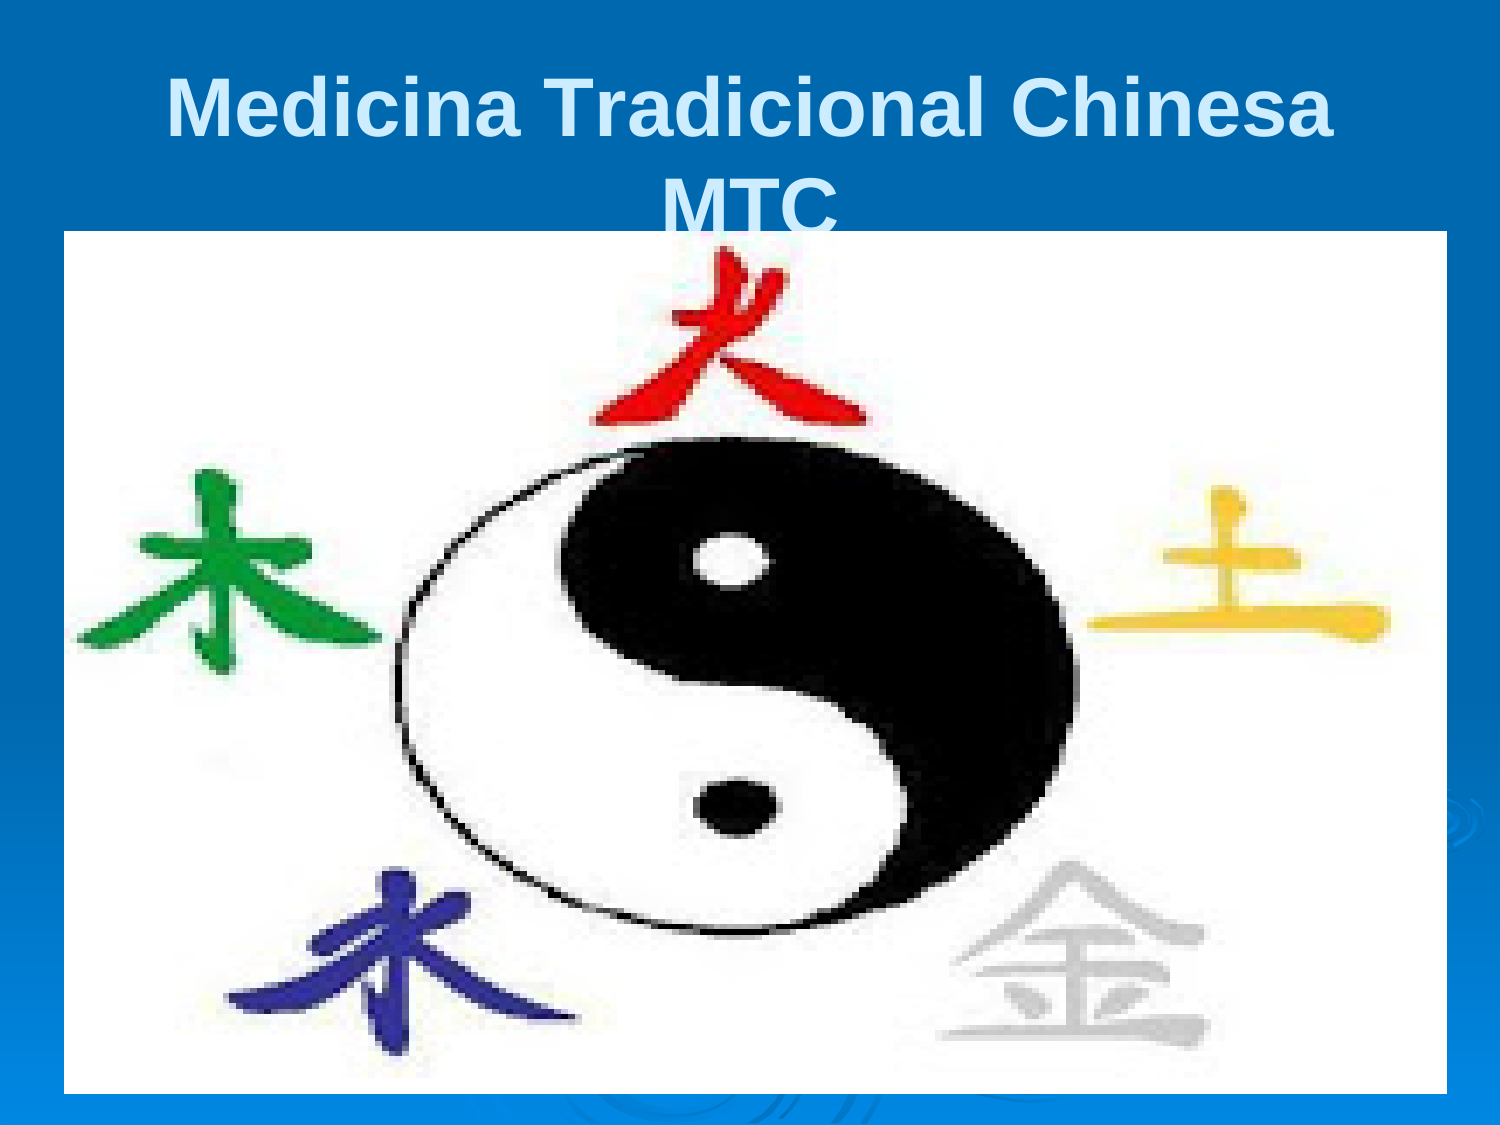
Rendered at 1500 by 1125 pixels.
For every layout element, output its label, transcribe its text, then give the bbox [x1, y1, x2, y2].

title Medicina Tradicional Chinesa MTC [75, 45, 1426, 231]
picture [64, 231, 1447, 1095]
